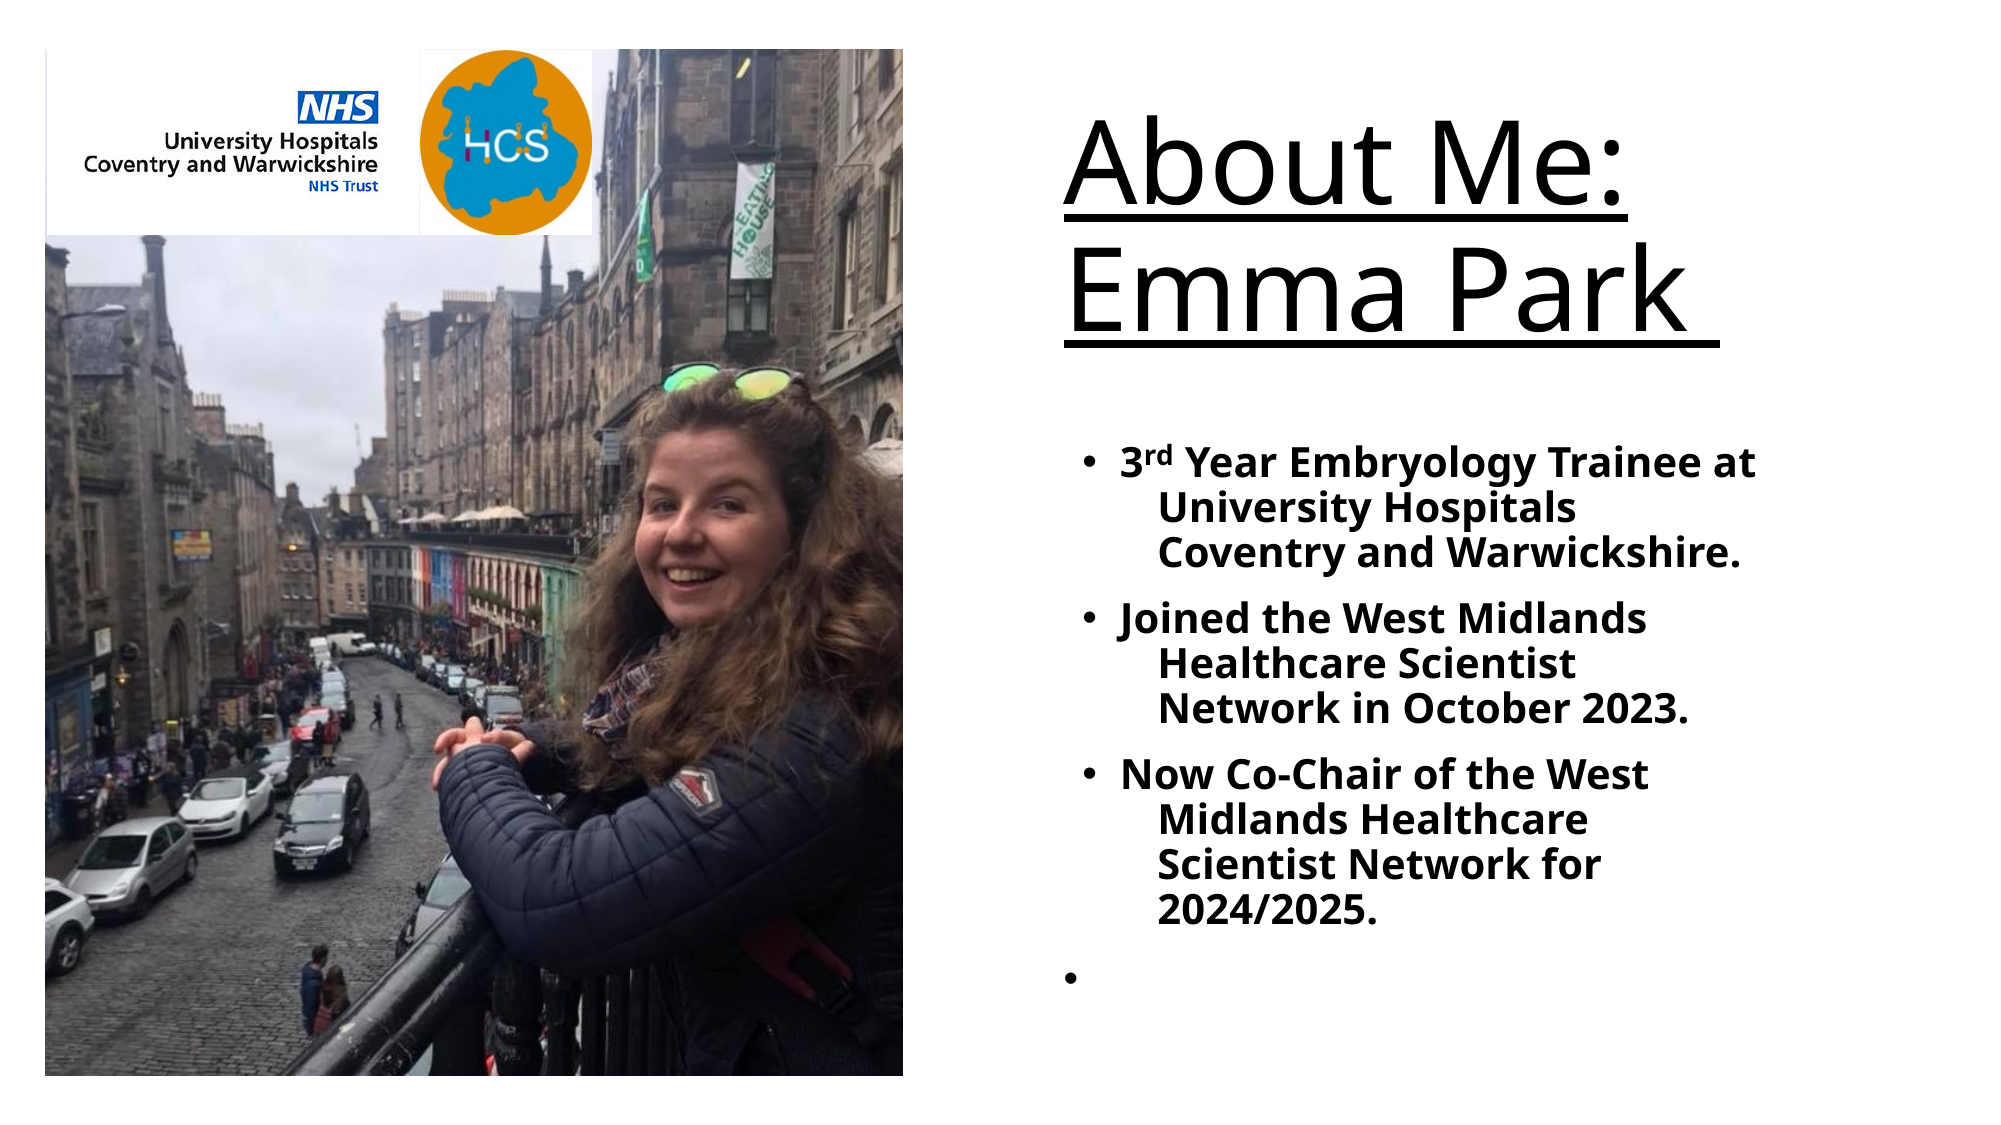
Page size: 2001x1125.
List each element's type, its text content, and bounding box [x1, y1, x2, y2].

picture [45, 49, 903, 1076]
list 3rd Year Embryology Trainee at University Hospitals Coventry and Warwickshire. Joined the West Midlands Healthcare Scientist Network in October 2023. Now Co-Chair of the West Midlands Healthcare Scientist Network for 2024/2025. [1048, 434, 1777, 1125]
title About Me: Emma Park [1048, 82, 1773, 364]
